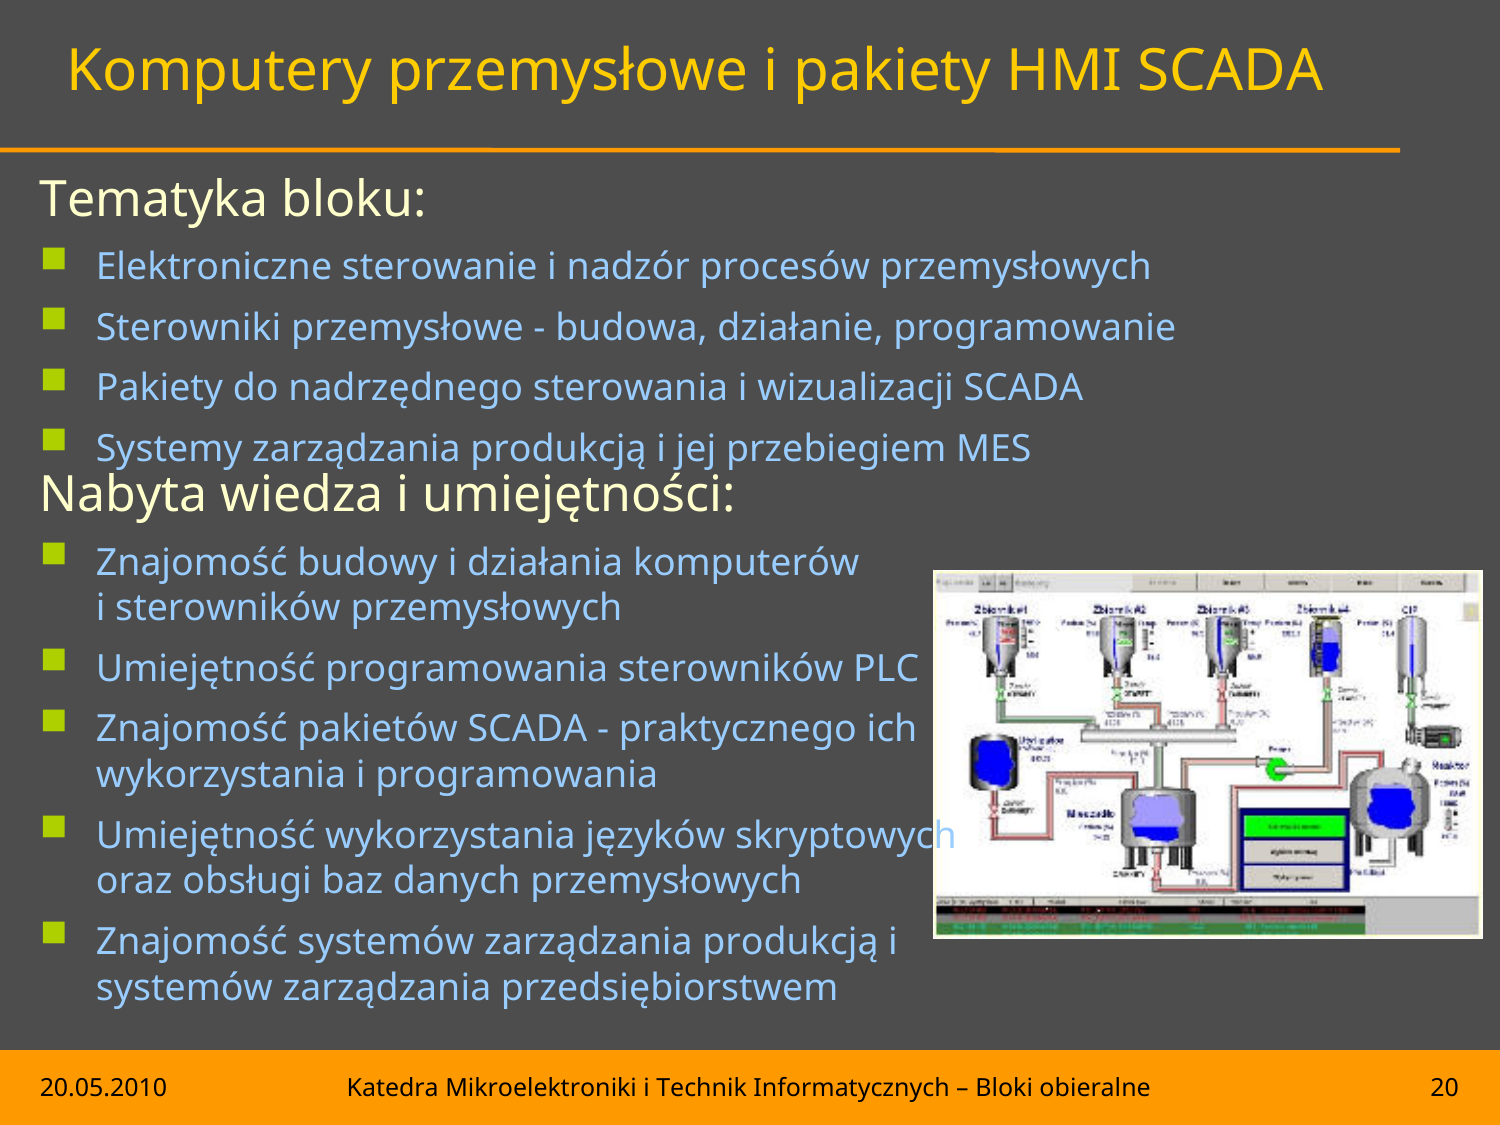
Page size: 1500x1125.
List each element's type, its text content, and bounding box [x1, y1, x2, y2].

list Nabyta wiedza i umiejętności: Znajomość budowy i działania komputerów i sterowników przemysłowych Umiejętność programowania sterowników PLC Znajomość pakietów SCADA - praktycznego ich wykorzystania i programowania Umiejętność wykorzystania języków skryptowych oraz obsługi baz danych przemysłowych Znajomość systemów zarządzania produkcją i systemów zarządzania przedsiębiorstwem [24, 454, 975, 1051]
list Tematyka bloku: Elektroniczne sterowanie i nadzór procesów przemysłowych Sterowniki przemysłowe - budowa, działanie, programowanie Pakiety do nadrzędnego sterowania i wizualizacji SCADA Systemy zarządzania produkcją i jej przebiegiem MES [24, 159, 1477, 512]
title Komputery przemysłowe i pakiety HMI SCADA [52, 10, 1469, 126]
picture [975, 570, 1483, 939]
